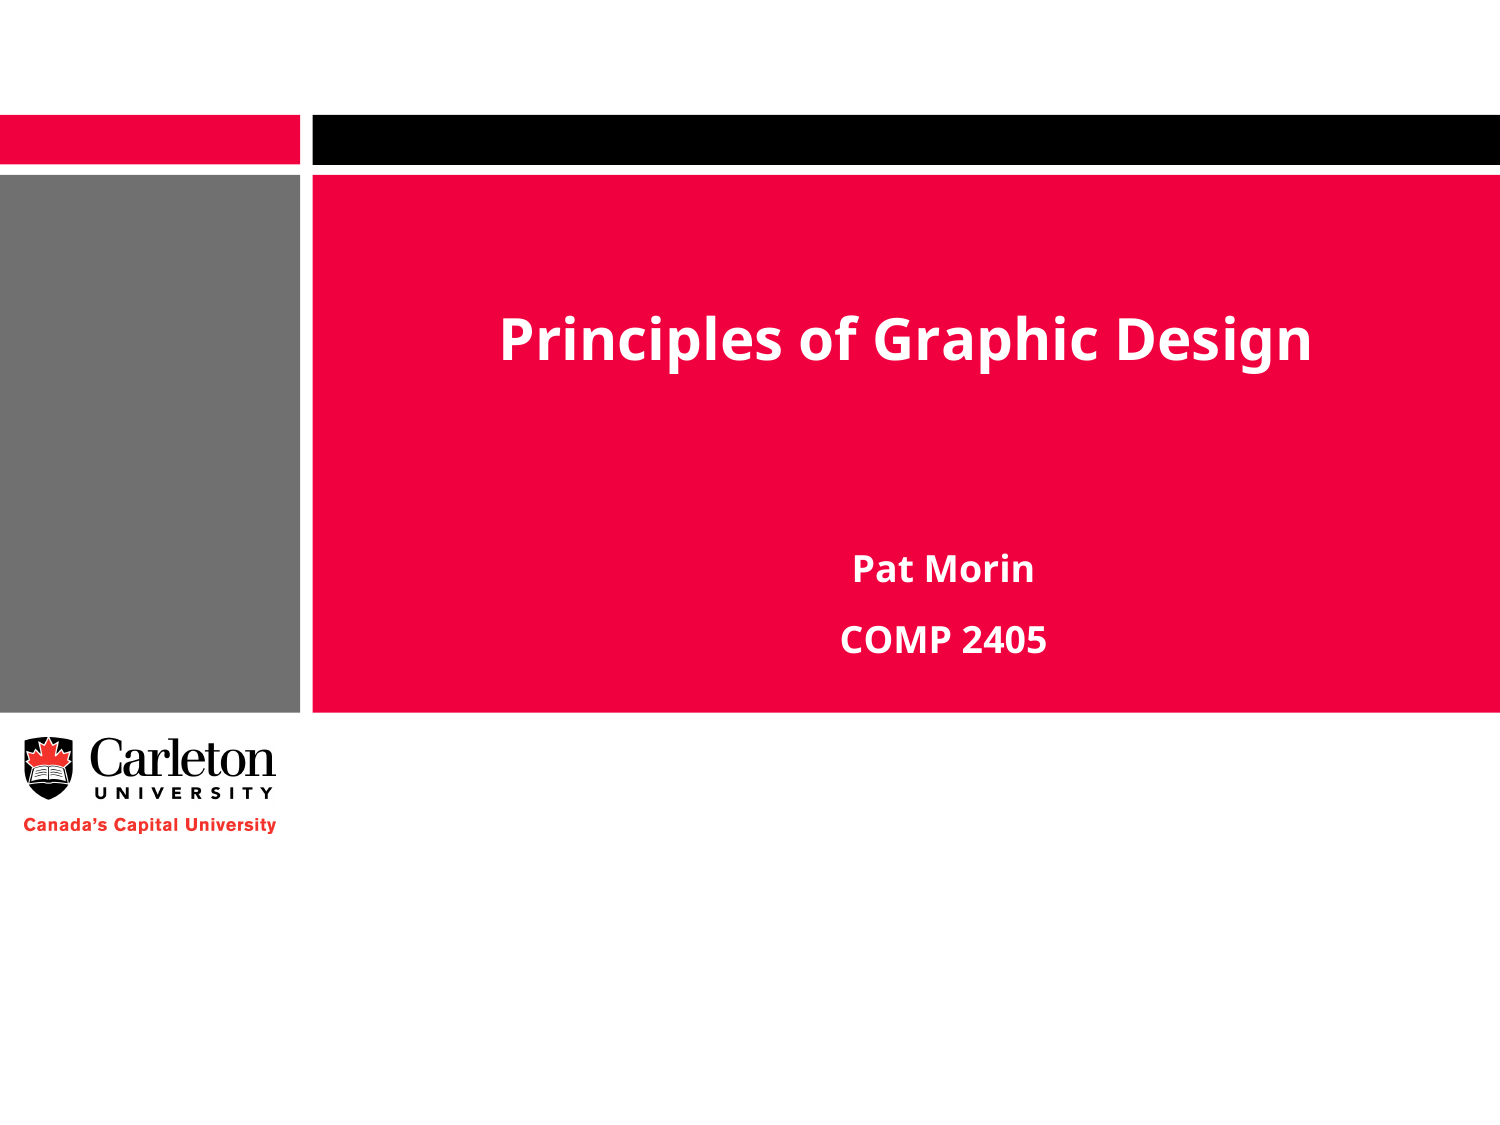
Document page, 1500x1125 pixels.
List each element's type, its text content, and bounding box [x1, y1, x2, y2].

title Principles of Graphic Design [312, 174, 1500, 501]
subtitle Pat Morin COMP 2405 [312, 524, 1500, 716]
picture [24, 737, 276, 834]
